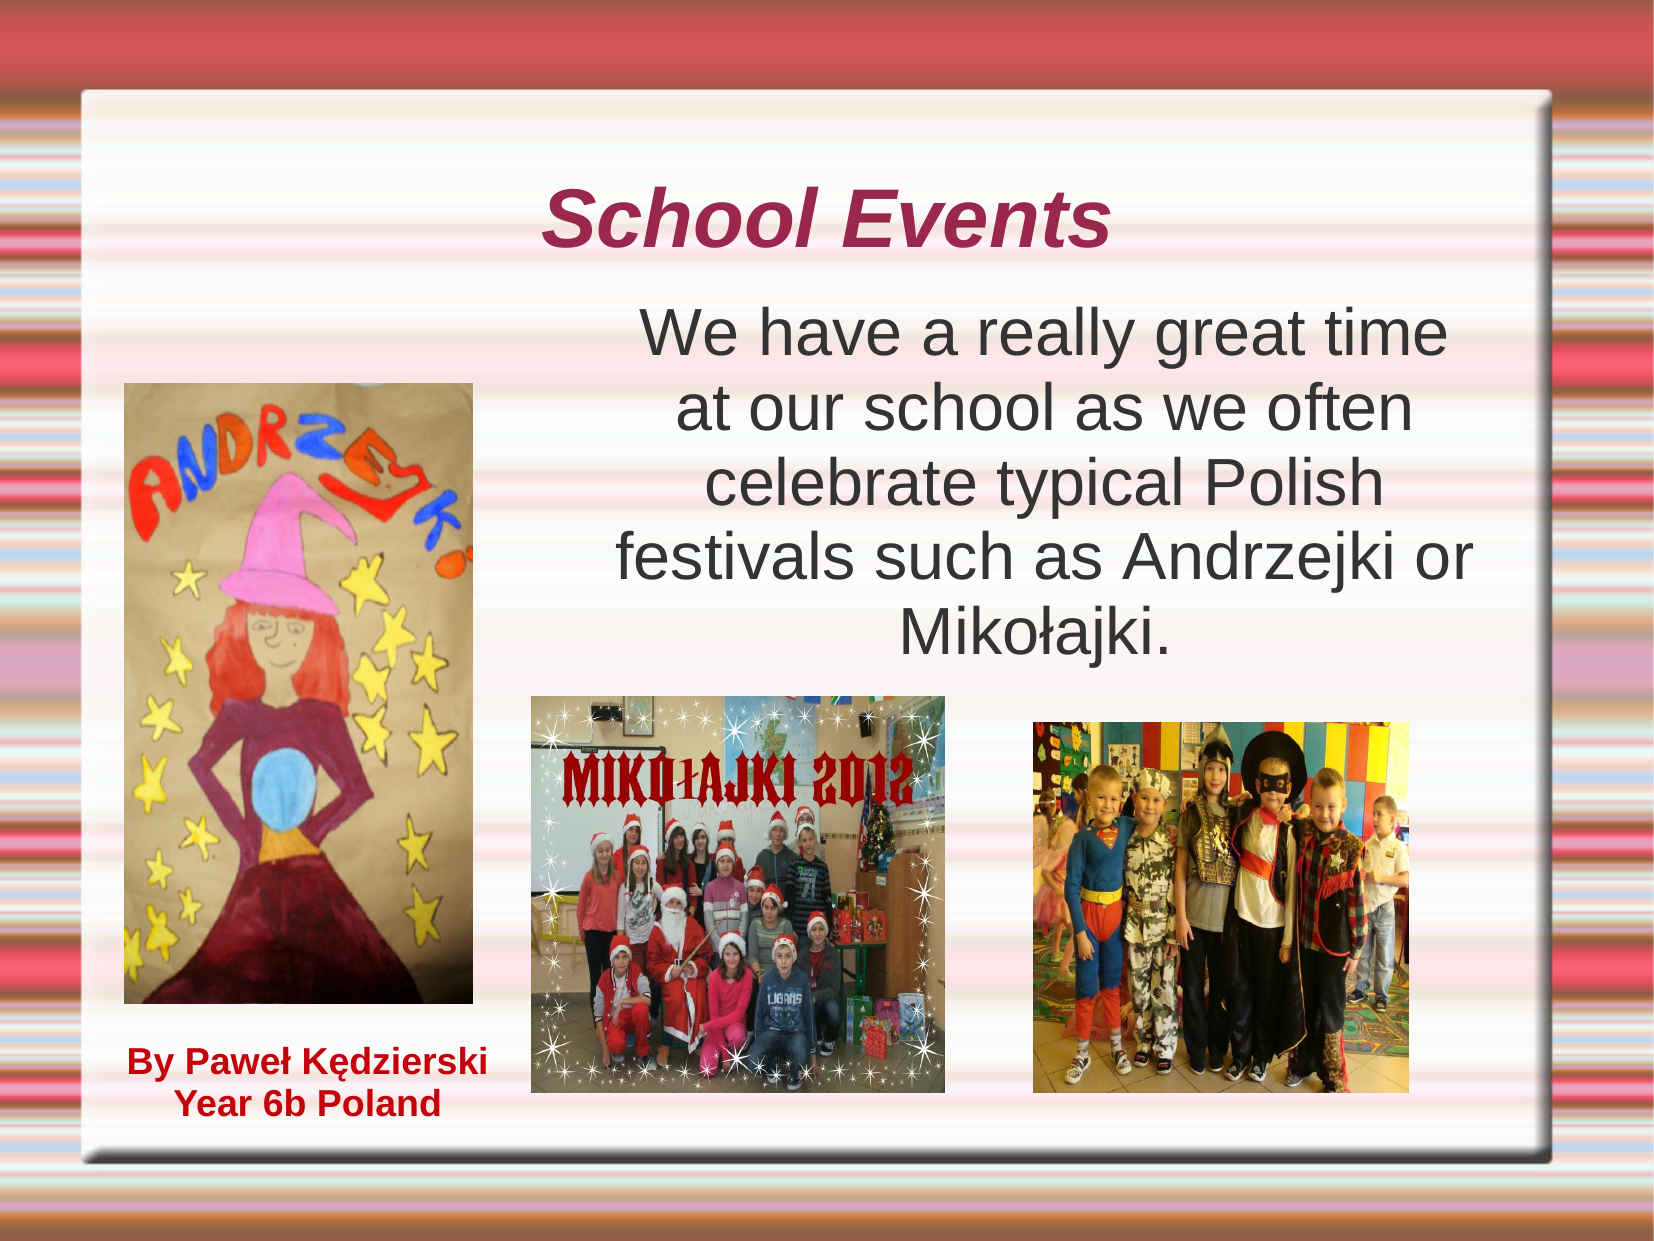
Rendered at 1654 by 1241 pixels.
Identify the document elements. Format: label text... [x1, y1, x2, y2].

list We have a really great time at our school as we often celebrate typical Polish festivals such as Andrzejki or Mikołajki. [531, 295, 1477, 699]
picture [0, 0, 1654, 1241]
title School Events [121, 114, 1534, 322]
text_box By Paweł Kędzierski Year 6b Poland [100, 1033, 515, 1135]
